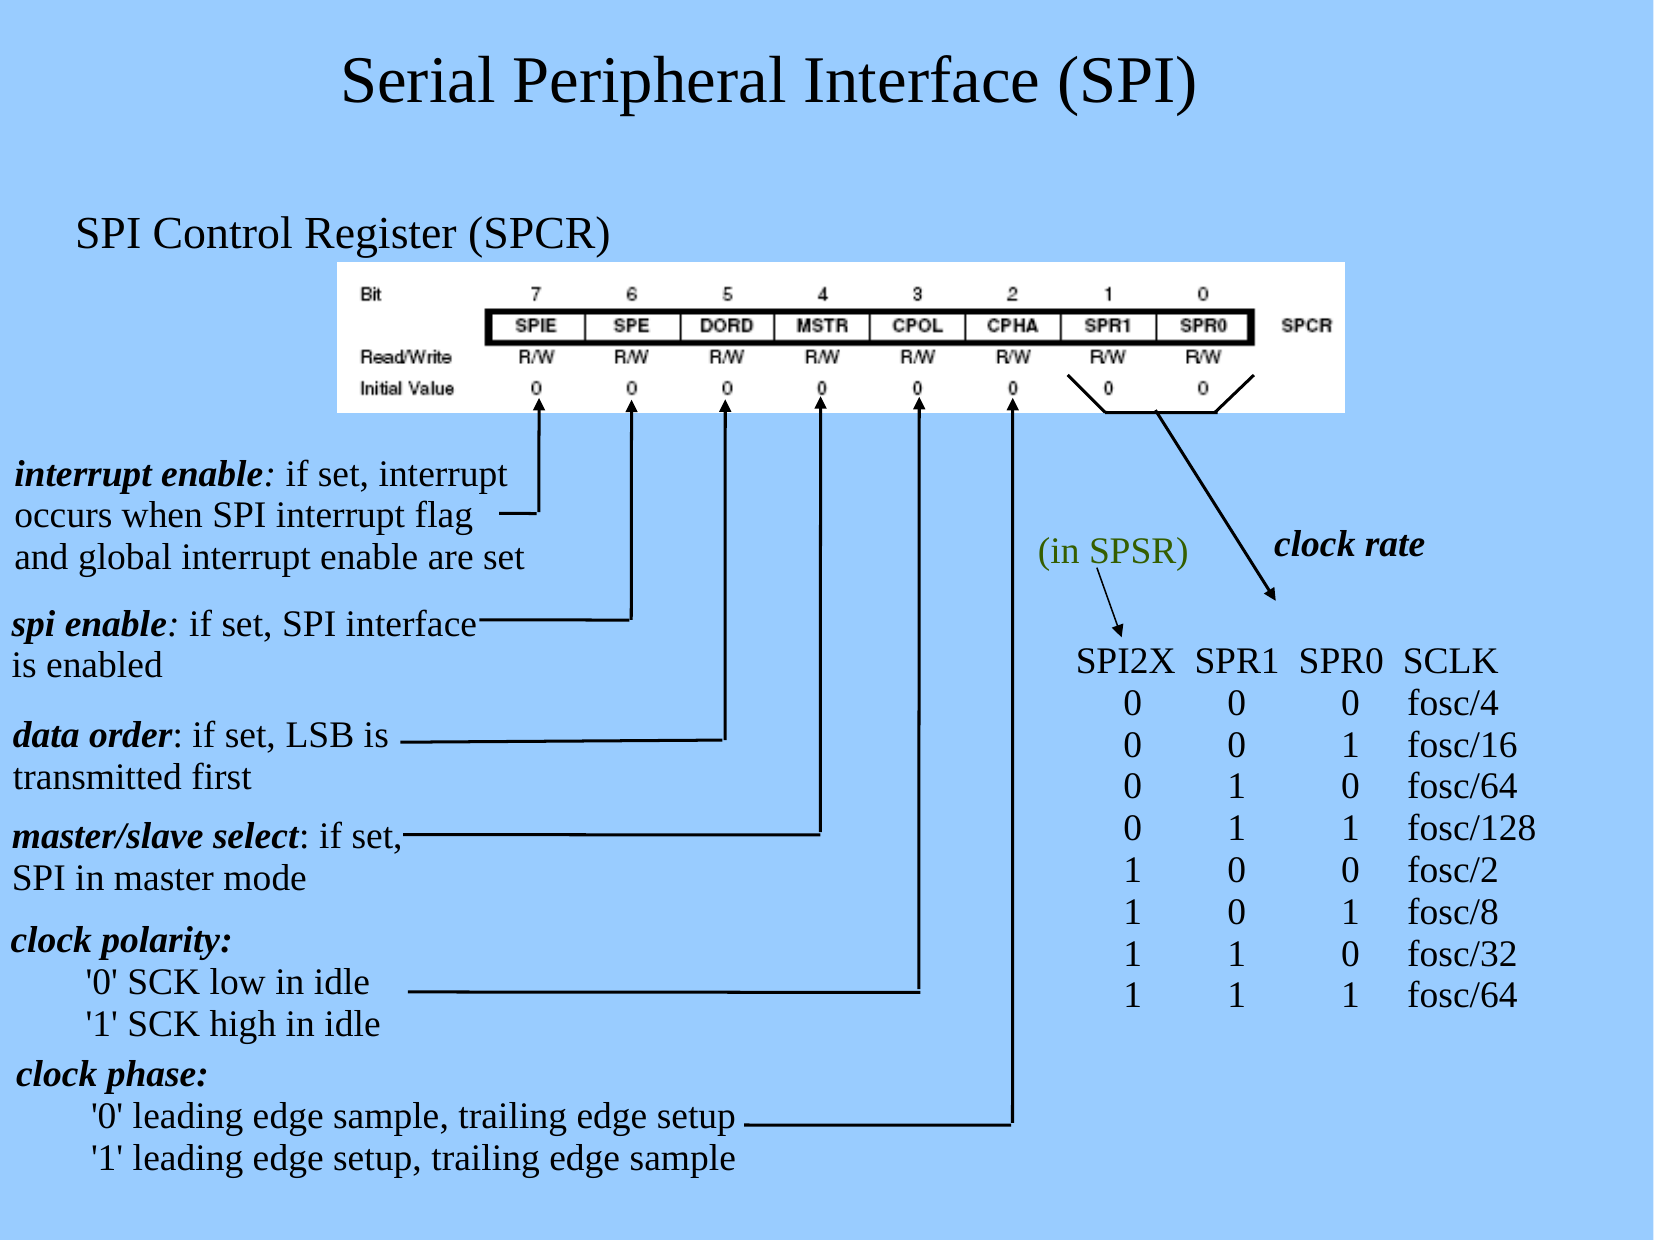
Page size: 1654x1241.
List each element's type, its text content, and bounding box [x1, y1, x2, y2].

text_box clock phase: '0' leading edge sample, trailing edge setup '1' leading edge setup, trailing edge sample [16, 1050, 733, 1176]
text_box SPI Control Register (SPCR) [75, 149, 1576, 1088]
text_box master/slave select: if set, SPI in master mode [11, 812, 401, 897]
text_box interrupt enable: if set, interrupt occurs when SPI interrupt flag and global interrupt enable are set [14, 450, 515, 575]
text_box clock rate [1274, 520, 1426, 563]
text_box clock polarity: '0' SCK low in idle '1' SCK high in idle [10, 916, 385, 1041]
text_box spi enable: if set, SPI interface is enabled [11, 599, 471, 684]
text_box (in SPSR) [1038, 527, 1187, 570]
text_box data order: if set, LSB is transmitted first [12, 711, 385, 796]
text_box Serial Peripheral Interface (SPI) [339, 38, 1201, 113]
text_box SPI Control Register (SPCR) [75, 413, 1011, 1088]
picture [337, 262, 1345, 413]
text_box SPI2X SPR1 SPR0 SCLK 0 0 0 fosc/4 0 0 1 fosc/16 0 1 0 fosc/64 0 1 1 fosc/128 1 0 0 fosc/2 1 0 1 fosc/8 1 1 0 fosc/32 1 1 1 fosc/64 [1075, 637, 1538, 1017]
